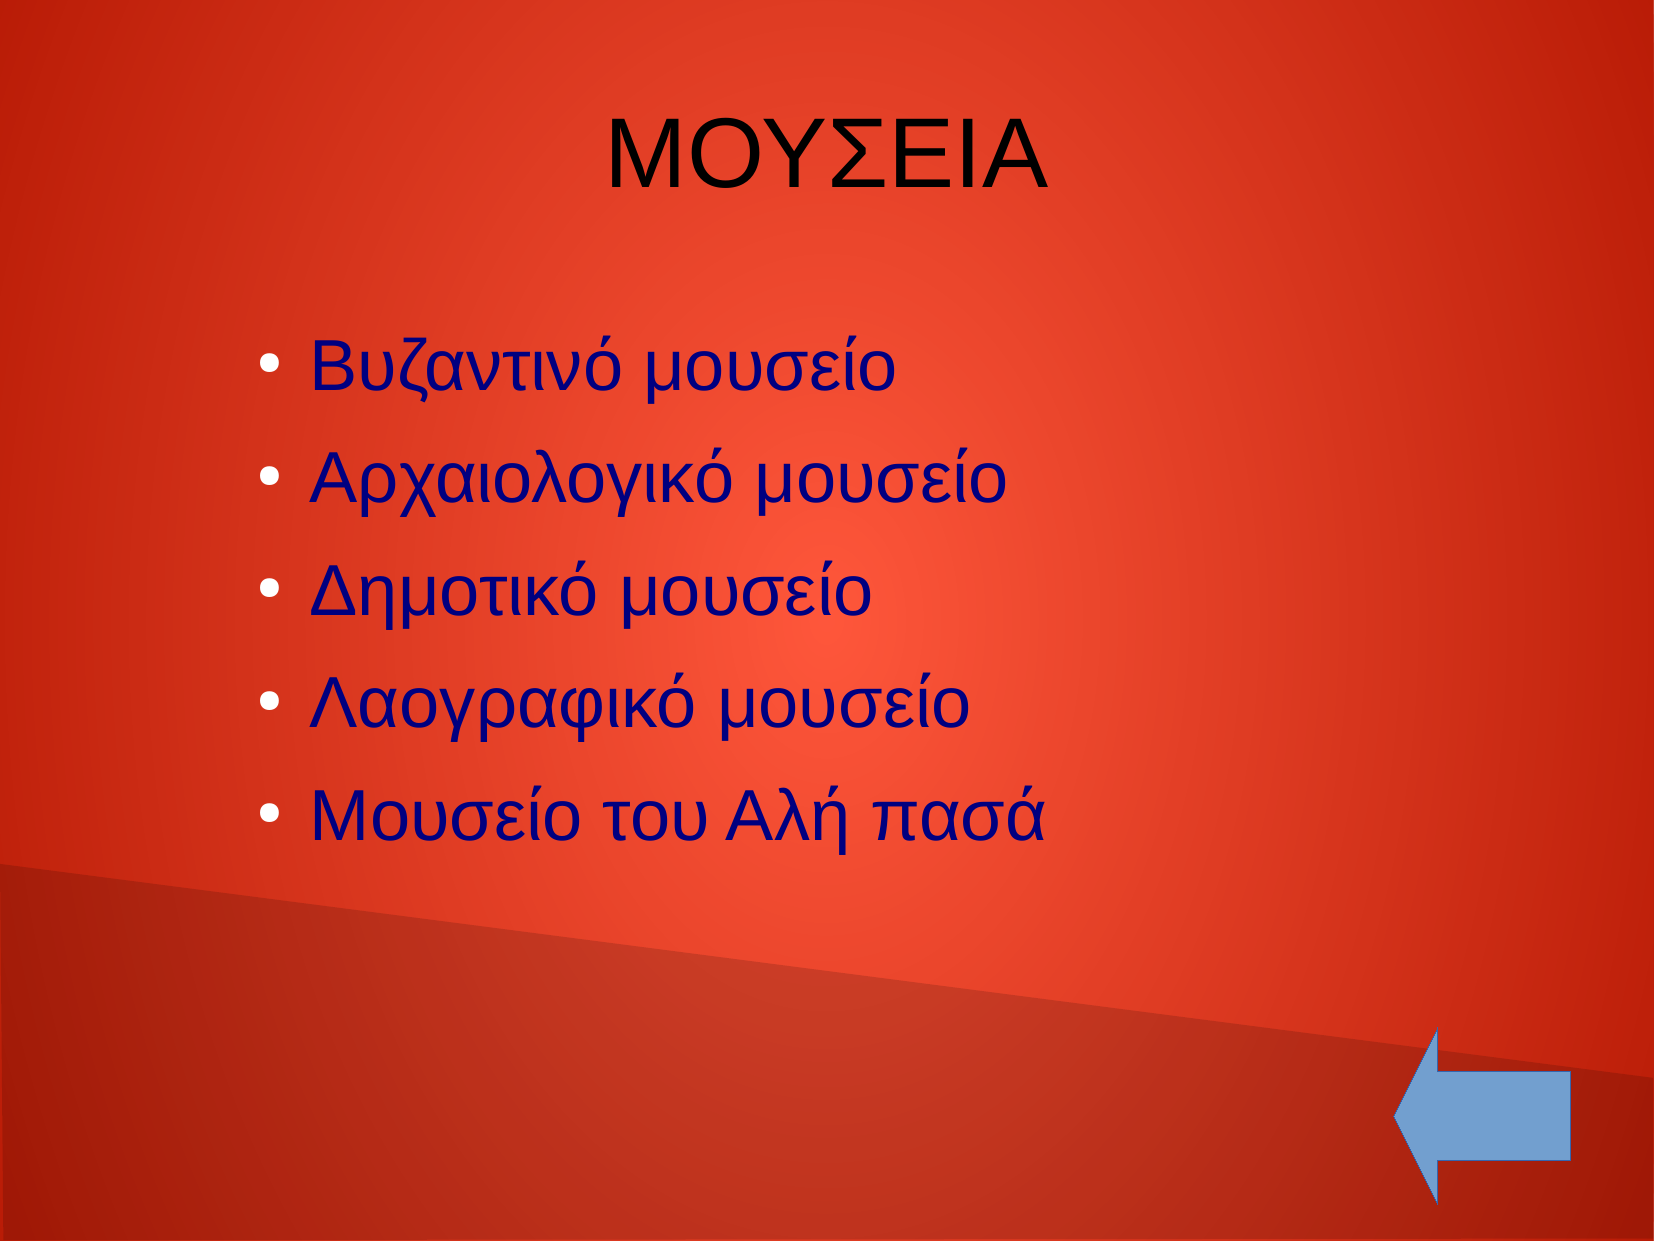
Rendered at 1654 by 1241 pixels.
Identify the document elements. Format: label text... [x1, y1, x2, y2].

text_box [1393, 1027, 1571, 1205]
list Βυζαντινό μουσείο Αρχαιολογικό μουσείο Δημοτικό μουσείο Λαογραφικό μουσείο Μουσείο του Αλή πασά [238, 324, 1654, 1044]
title ΜΟΥΣΕΙΑ [82, 49, 1571, 257]
